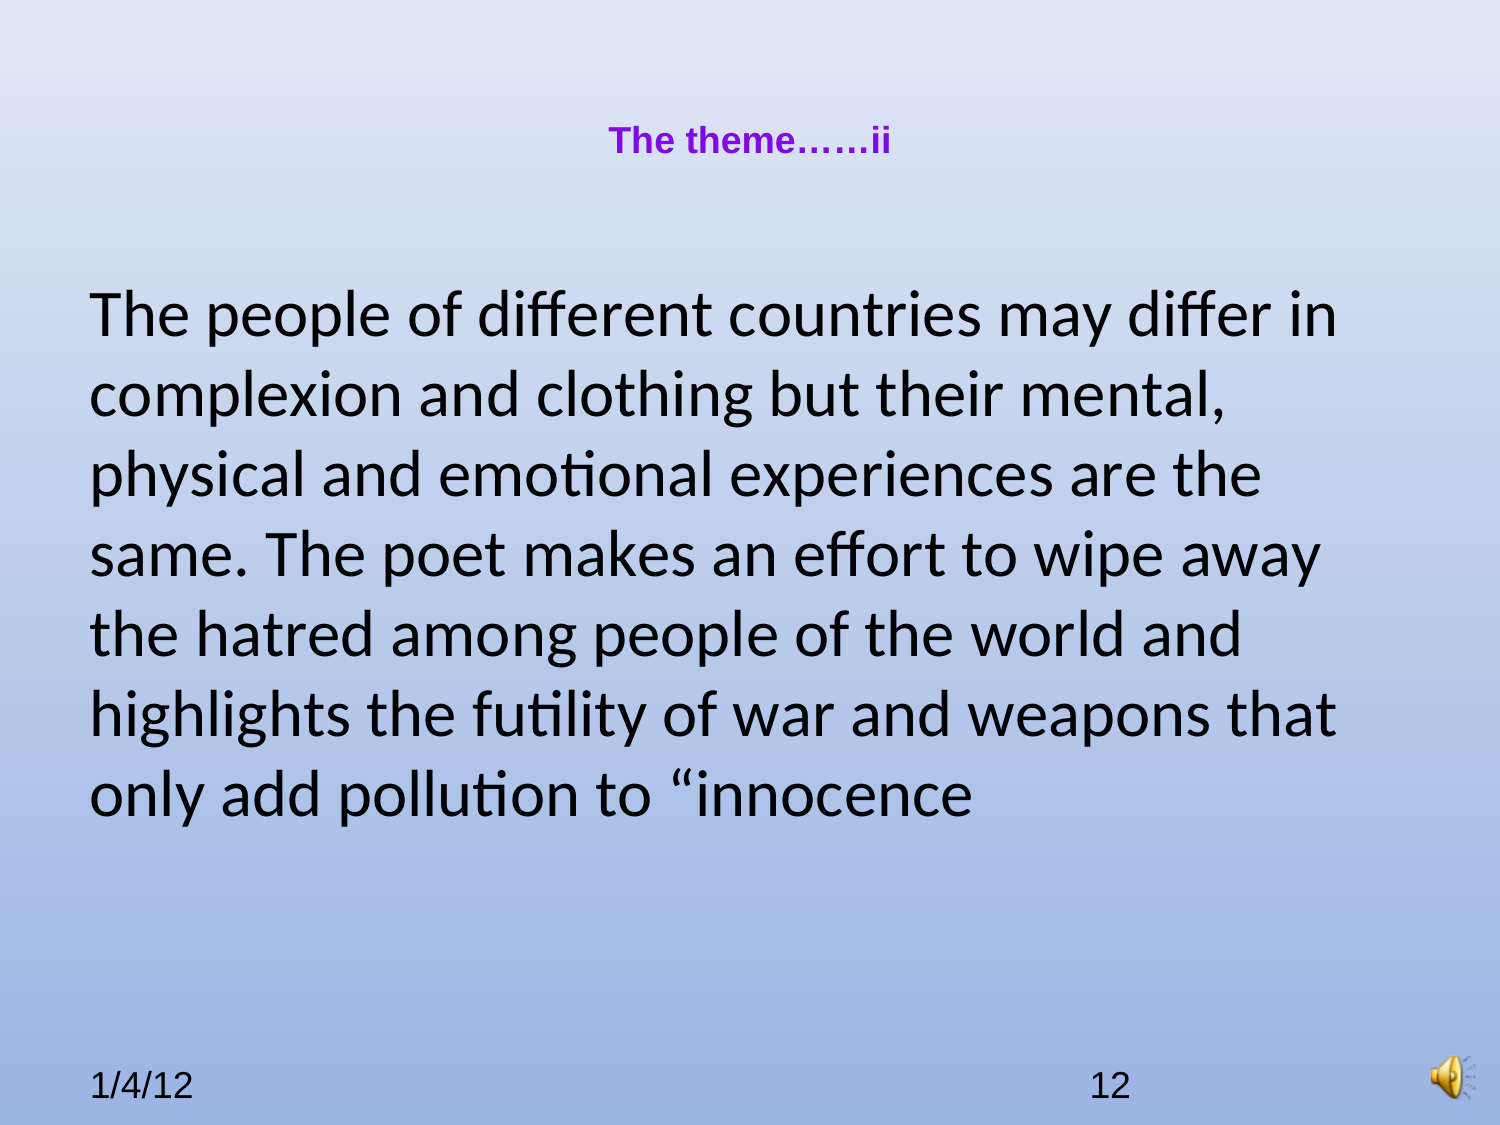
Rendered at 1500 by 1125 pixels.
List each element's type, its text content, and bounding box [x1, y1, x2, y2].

text_box The theme……ii [75, 45, 1426, 233]
picture [1429, 1054, 1480, 1105]
text_box The people of different countries may differ in complexion and clothing but their mental, physical and emotional experiences are the same. The poet makes an effort to wipe away the hatred among people of the world and highlights the futility of war and weapons that only add pollution to “innocence [75, 262, 1426, 1005]
